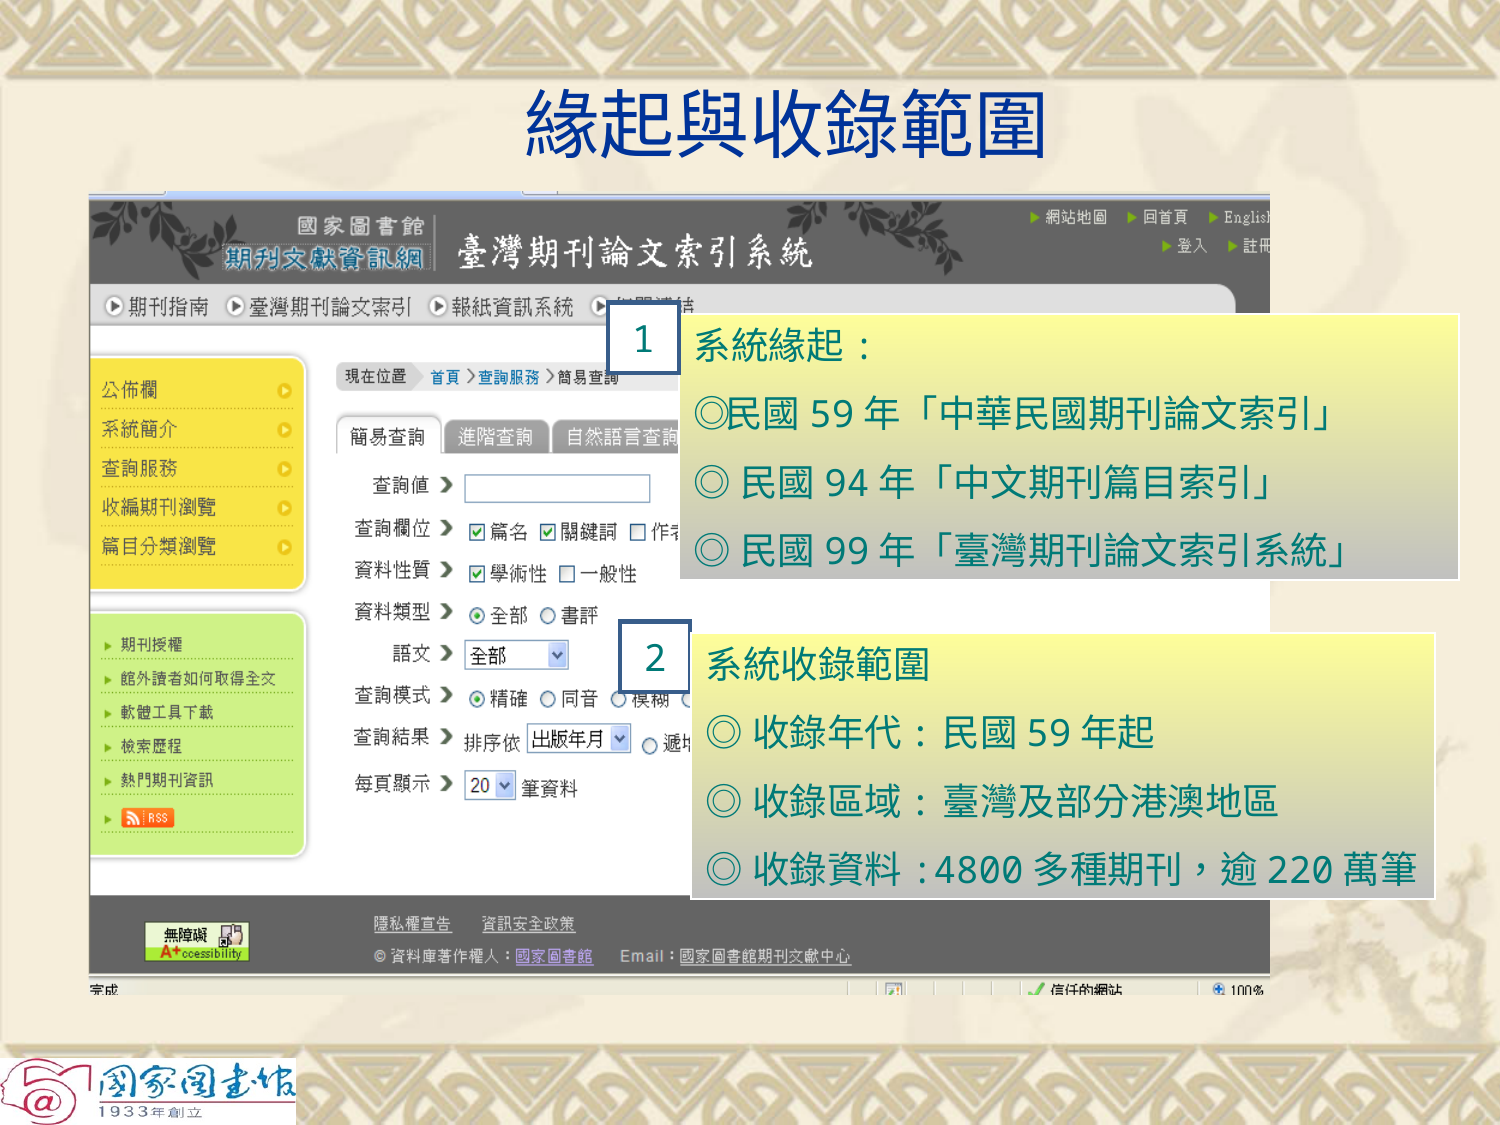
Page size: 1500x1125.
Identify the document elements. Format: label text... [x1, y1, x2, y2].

text_box 系統收錄範圍 ◎收錄年代:民國59年起 ◎收錄區域:臺灣及部分港澳地區 ◎收錄資料:4800多種期刊，逾220萬筆 [690, 633, 1436, 899]
text_box 1 [608, 302, 679, 373]
title 緣起與收錄範圍 [53, 42, 1453, 189]
text_box 系統緣起: ◎民國59年「中華民國期刊論文索引」 ◎民國94年「中文期刊篇目索引」 ◎民國99年「臺灣期刊論文索引系統」 [679, 314, 1459, 580]
picture [0, 0, 1500, 1125]
text_box 2 [620, 621, 691, 692]
